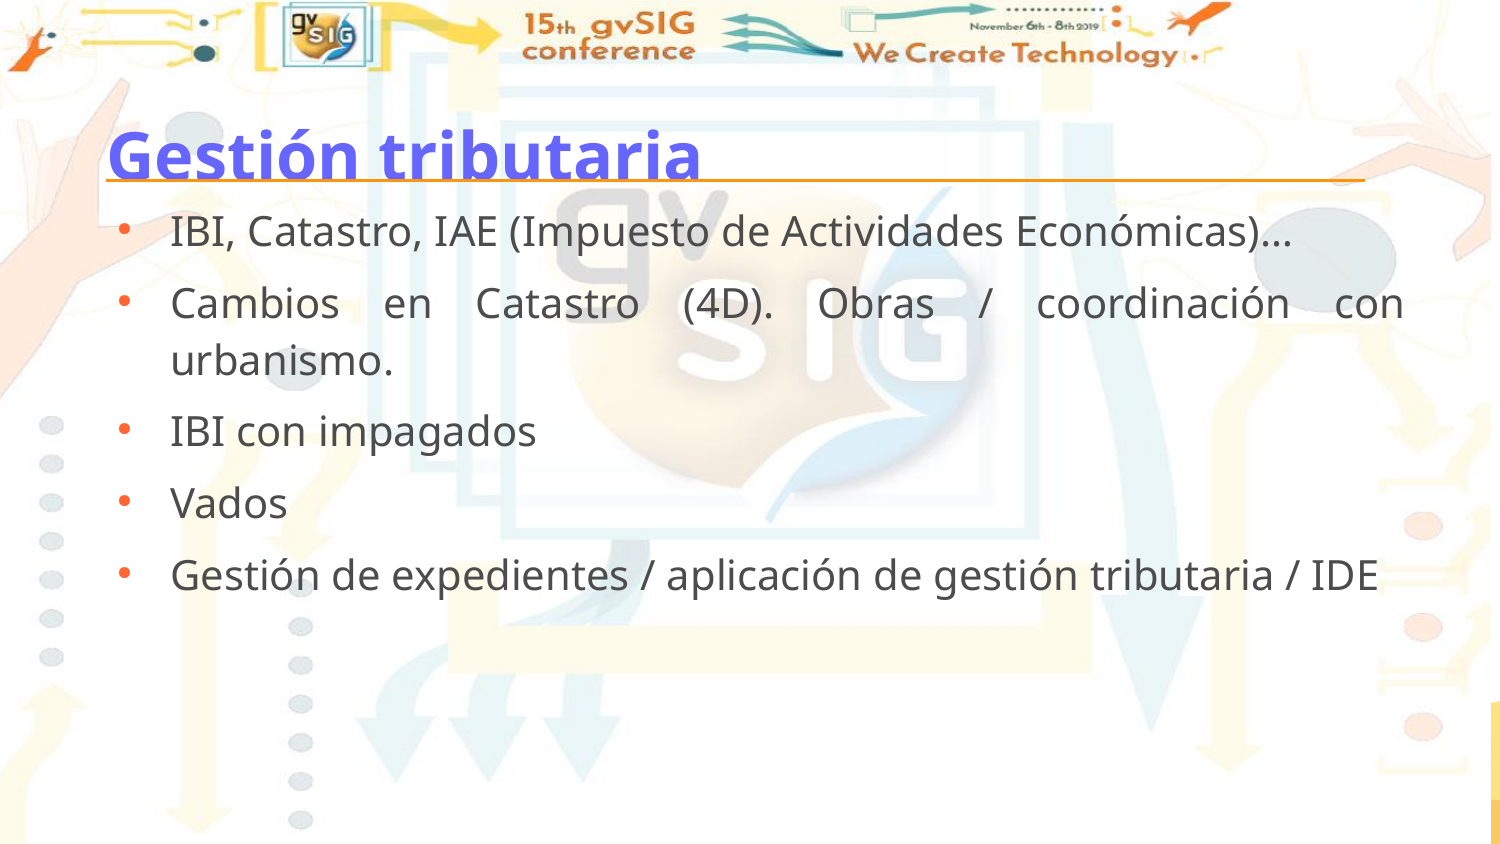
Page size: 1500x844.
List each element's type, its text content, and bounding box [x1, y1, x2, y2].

title Gestión tributaria [106, 115, 1457, 193]
picture [0, 0, 1500, 844]
list IBI, Catastro, IAE (Impuesto de Actividades Económicas)… Cambios en Catastro (4D). Obras / coordinación con urbanismo. IBI con impagados Vados Gestión de expedientes / aplicación de gestión tributaria / IDE [99, 129, 1406, 770]
